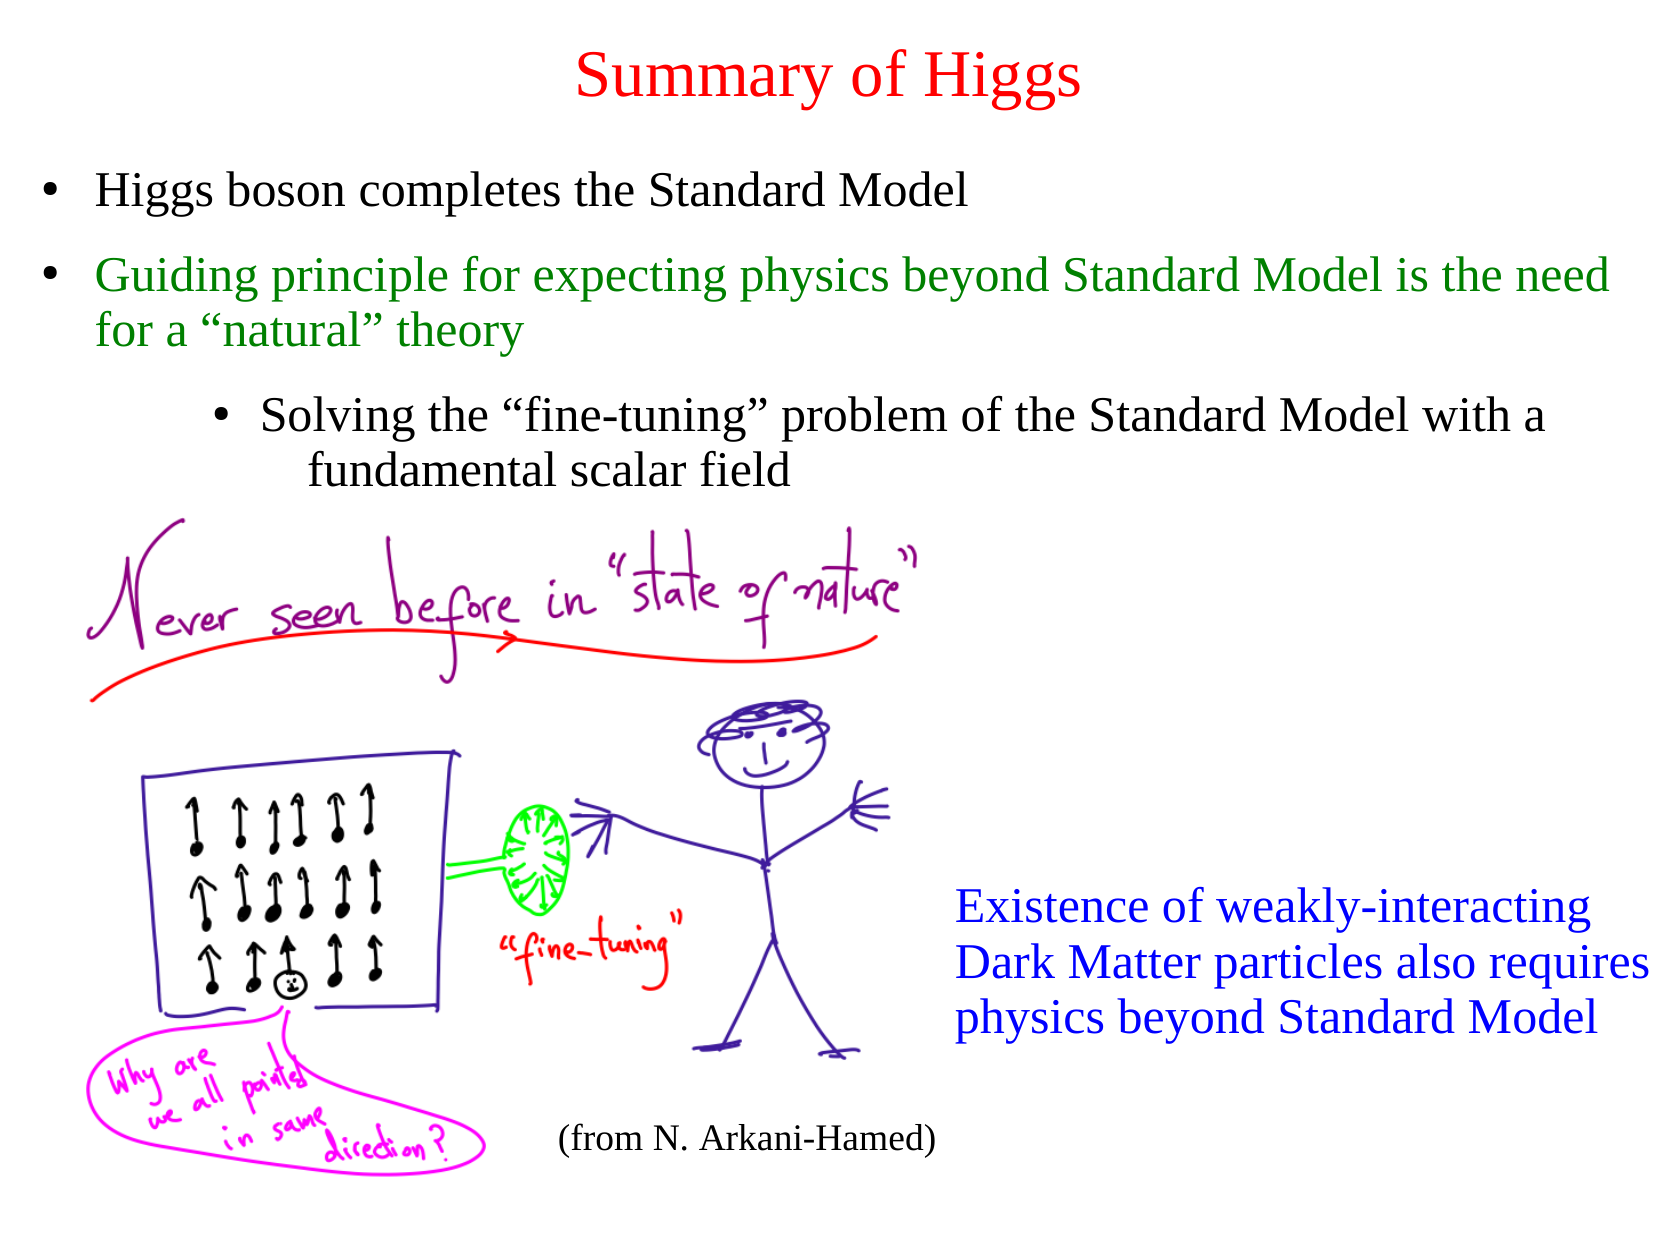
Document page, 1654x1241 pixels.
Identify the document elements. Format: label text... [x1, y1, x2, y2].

picture [69, 498, 943, 1196]
text_box Existence of weakly-interacting Dark Matter particles also requires physics beyond Standard Model [955, 878, 1650, 1045]
text_box (from N. Arkani-Hamed) [557, 1117, 936, 1159]
title Summary of Higgs [122, 5, 1535, 144]
list Higgs boson completes the Standard Model Guiding principle for expecting physics beyond Standard Model is the need for a “natural” theory Solving the “fine-tuning” problem of the Standard Model with a fundamental scalar field [23, 162, 1654, 944]
